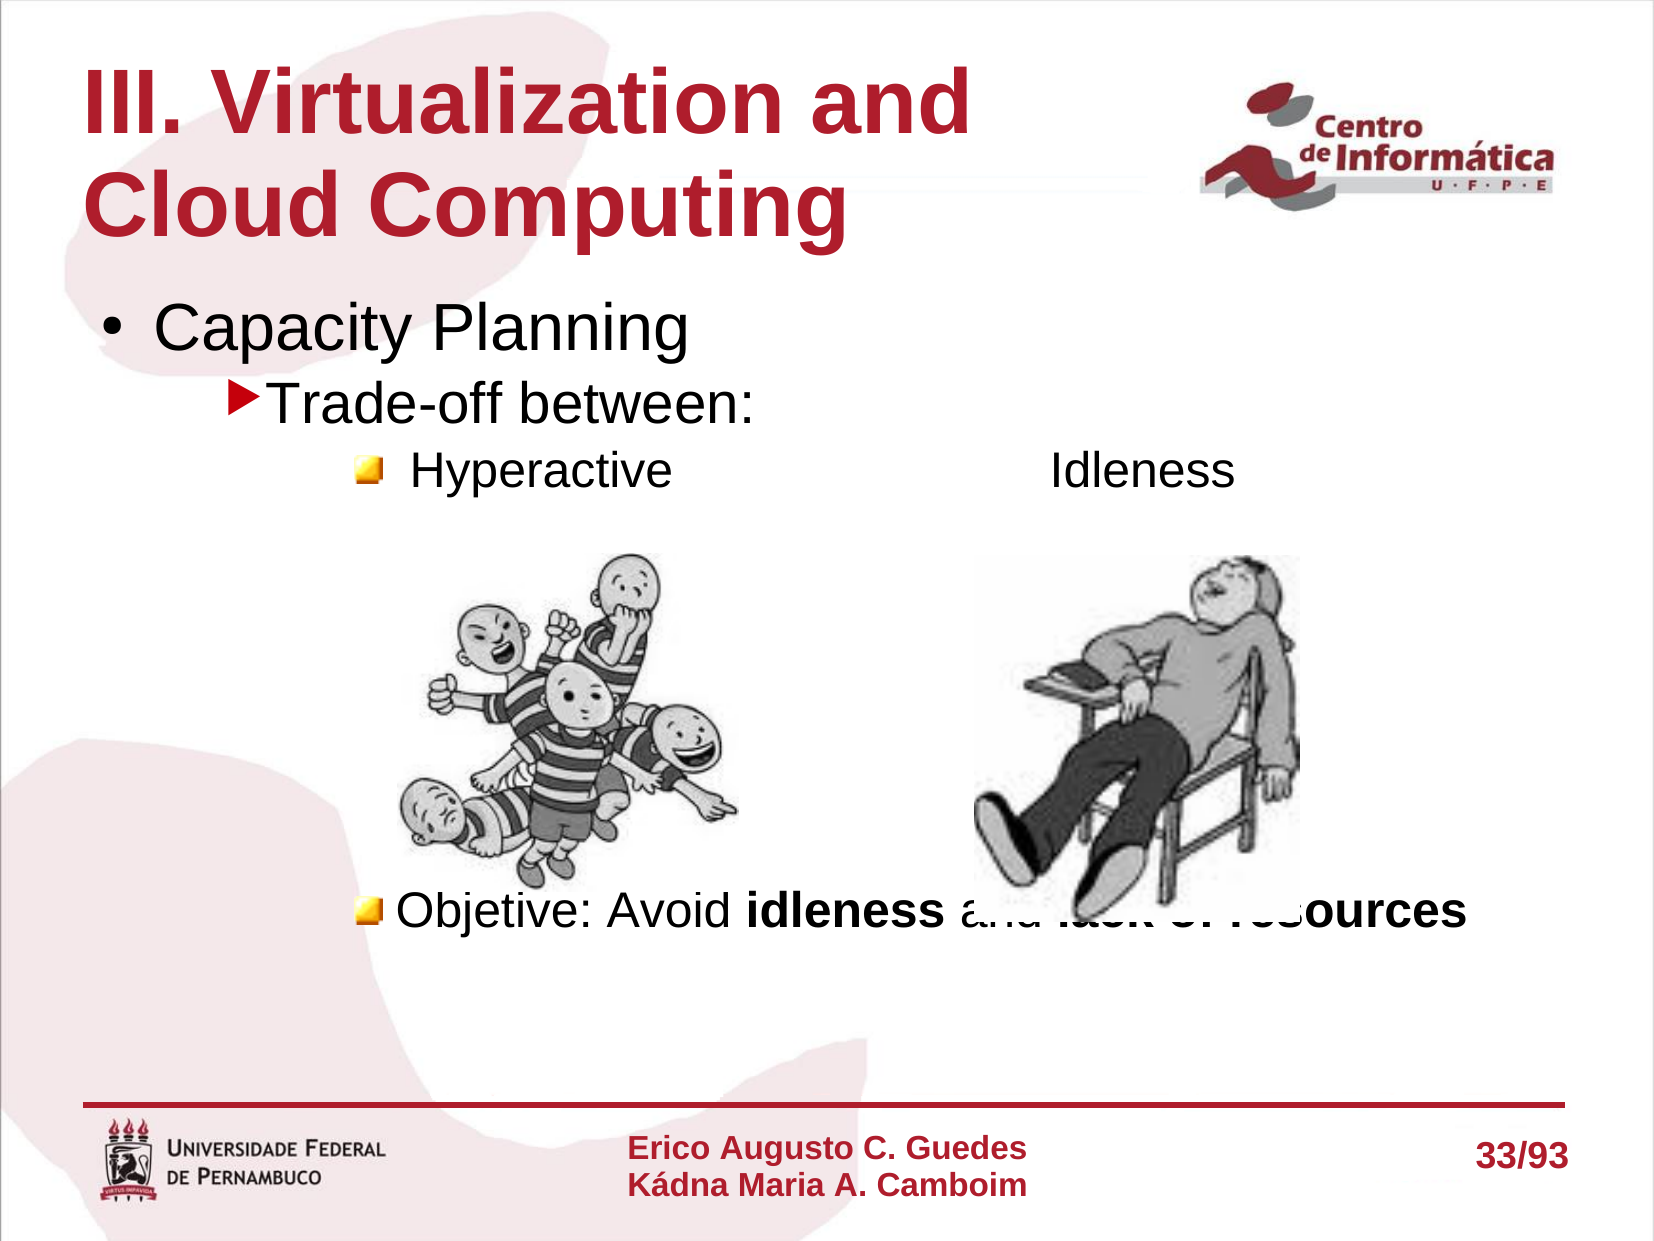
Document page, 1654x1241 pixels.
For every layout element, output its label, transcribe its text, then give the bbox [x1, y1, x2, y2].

title III. Virtualization and Cloud Computing [82, 34, 1571, 272]
list Capacity Planning Trade-off between: Hyperactive Idleness Objetive: Avoid idleness and lack of resources [82, 290, 1571, 1094]
picture [0, 0, 1654, 1241]
